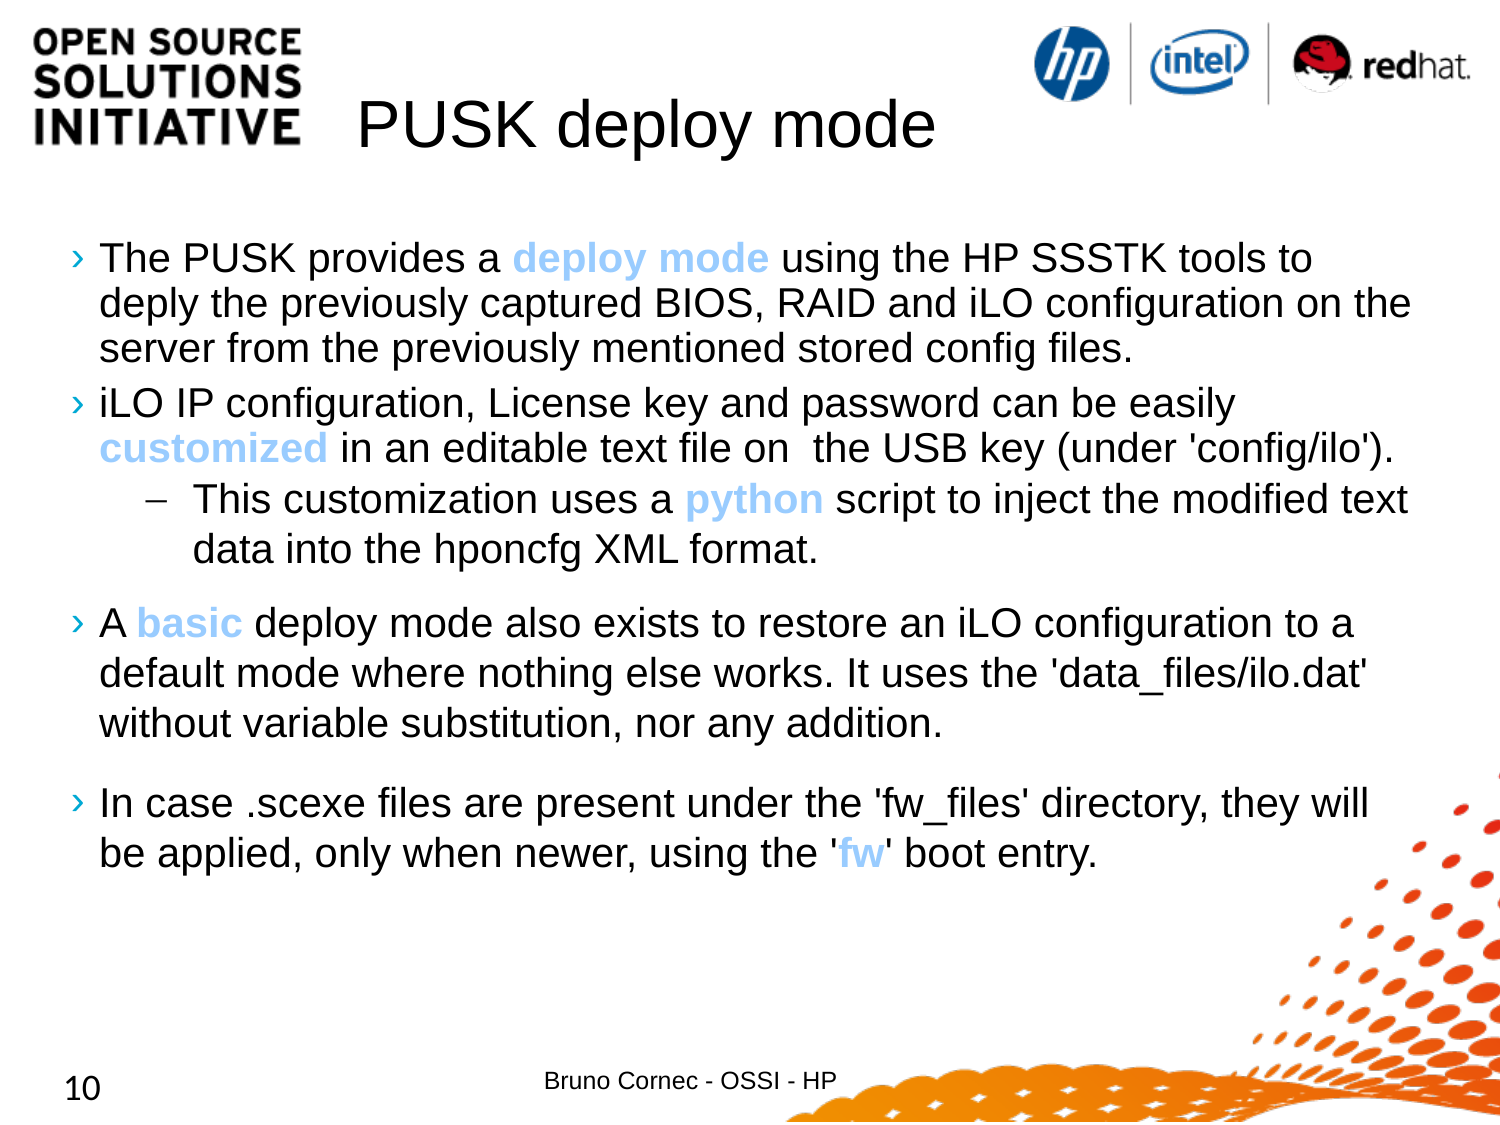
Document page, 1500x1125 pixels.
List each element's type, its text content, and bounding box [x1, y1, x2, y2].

picture [0, 0, 1500, 1122]
title PUSK deploy mode [5, 80, 1290, 161]
list The PUSK provides a deploy mode using the HP SSSTK tools to deply the previously captured BIOS, RAID and iLO configuration on the server from the previously mentioned stored config files. iLO IP configuration, License key and password can be easily customized in an editable text file on the USB key (under 'config/ilo'). This customization uses a python script to inject the modified text data into the hponcfg XML format. A basic deploy mode also exists to restore an iLO configuration to a default mode where nothing else works. It uses the 'data_files/ilo.dat' without variable substitution, nor any addition. In case .scexe files are present under the 'fw_files' directory, they will be applied, only when newer, using the 'fw' boot entry. [59, 236, 1430, 940]
